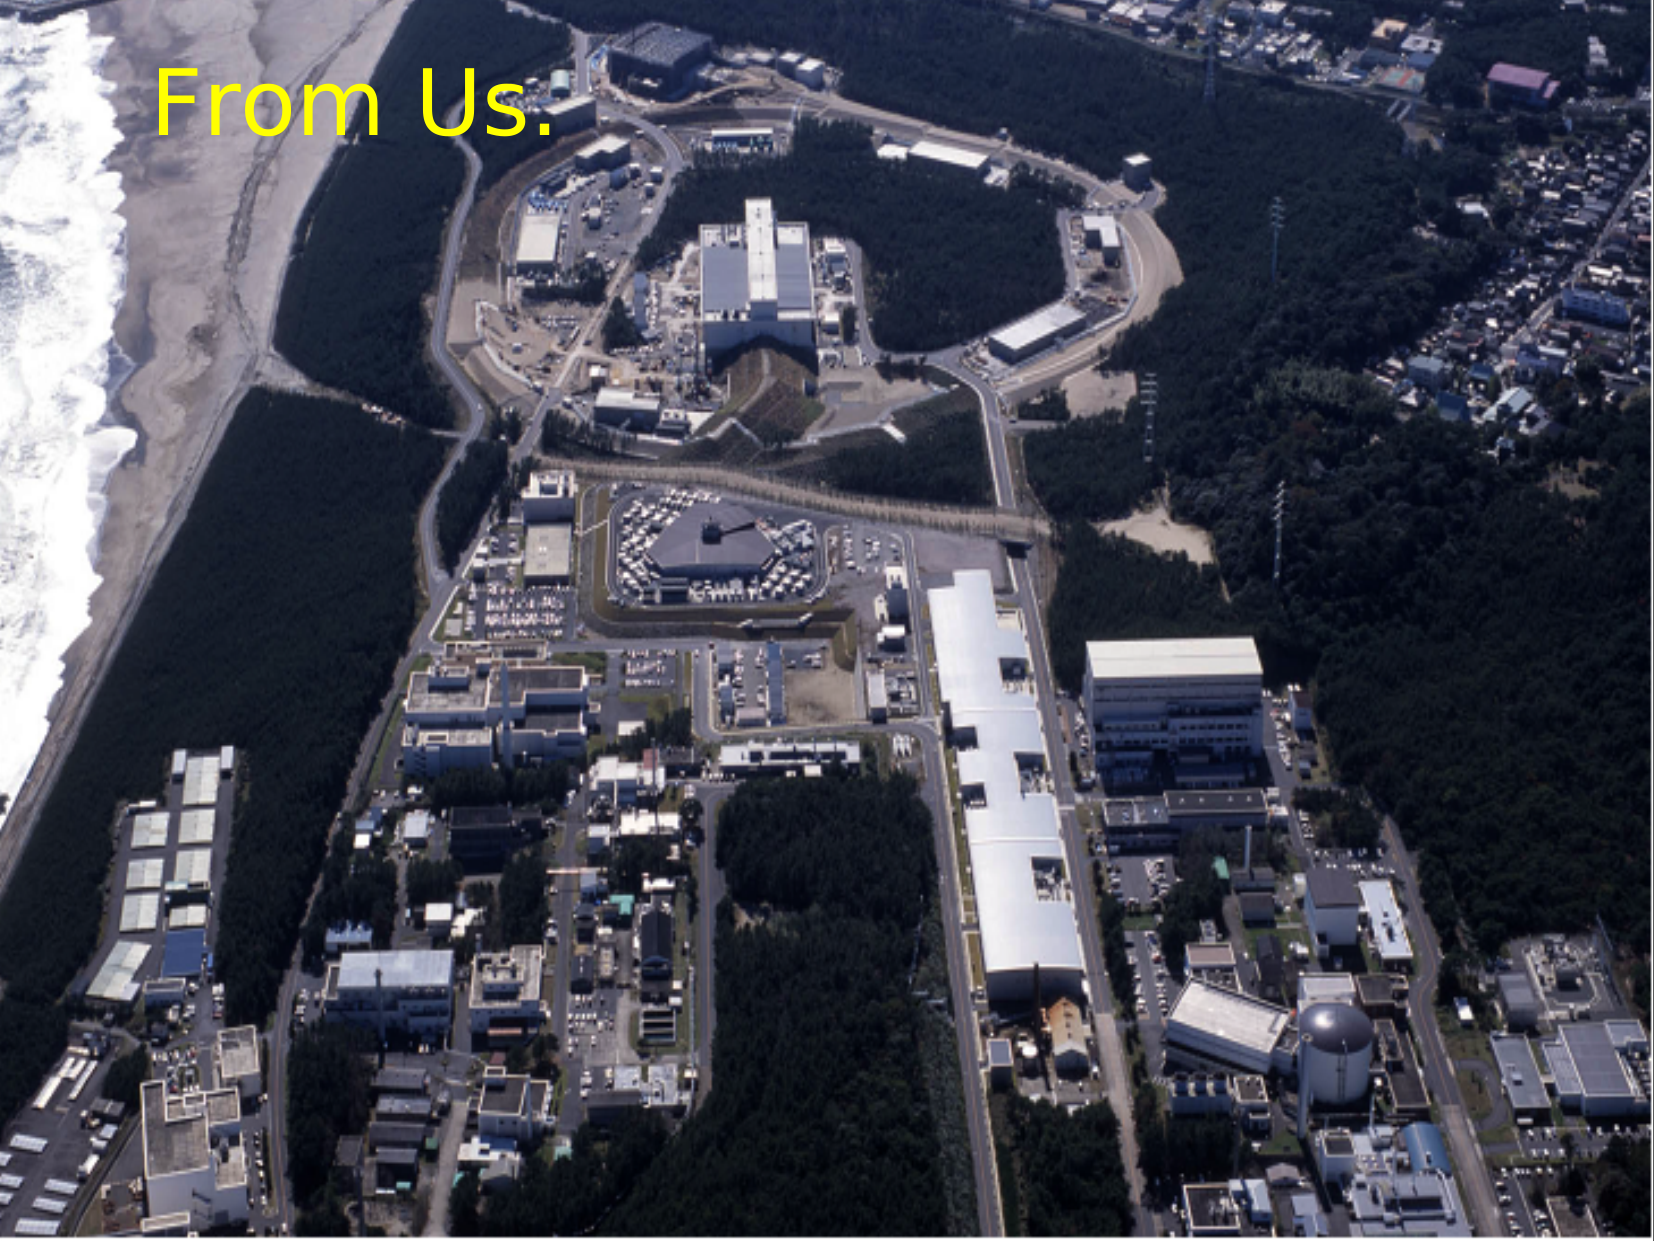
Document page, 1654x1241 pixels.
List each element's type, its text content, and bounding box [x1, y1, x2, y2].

title From Us. [0, 0, 711, 208]
picture [0, 0, 1654, 1241]
